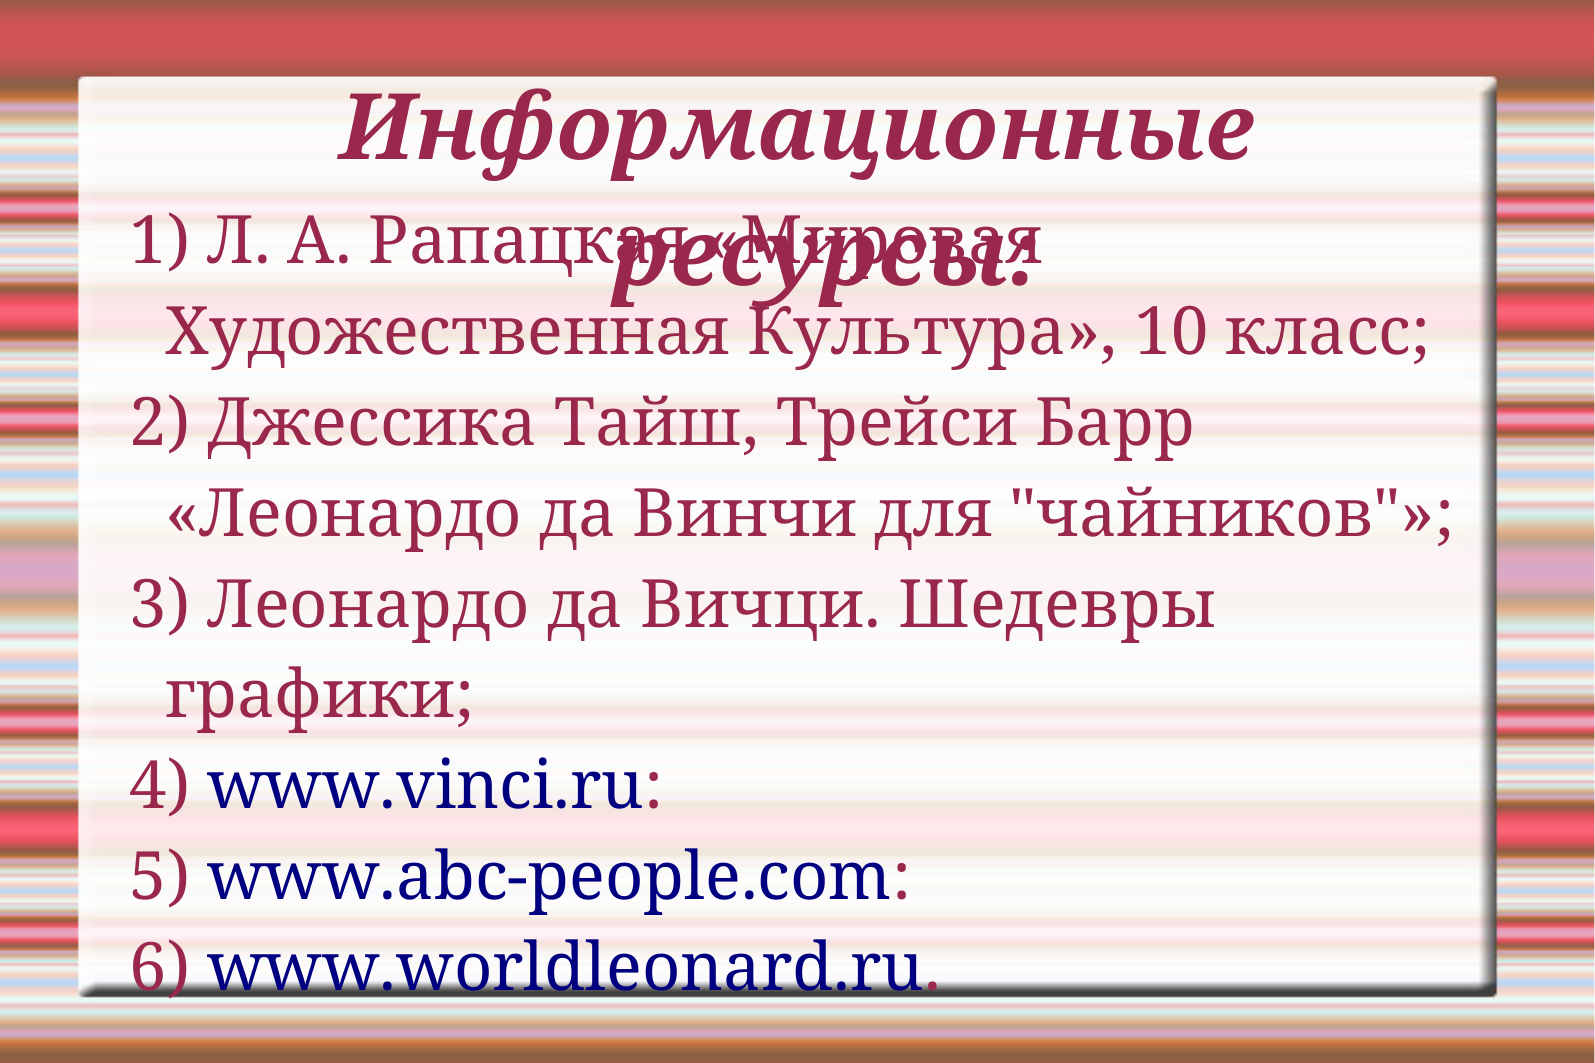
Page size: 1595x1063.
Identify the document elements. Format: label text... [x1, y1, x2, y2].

title Информационные ресурсы: [117, 98, 1479, 276]
subtitle 1) Л. А. Рапацкая «Мировая Художественная Культура», 10 класс; 2) Джессика Тайш, Трейси Барр «Леонардо да Винчи для "чайников"»; 3) Леонардо да Вичци. Шедевры графики; 4) www.vinci.ru: 5) www.abc-people.com: 6) www.worldleonard.ru. [130, 206, 1462, 996]
picture [0, 0, 1595, 1063]
